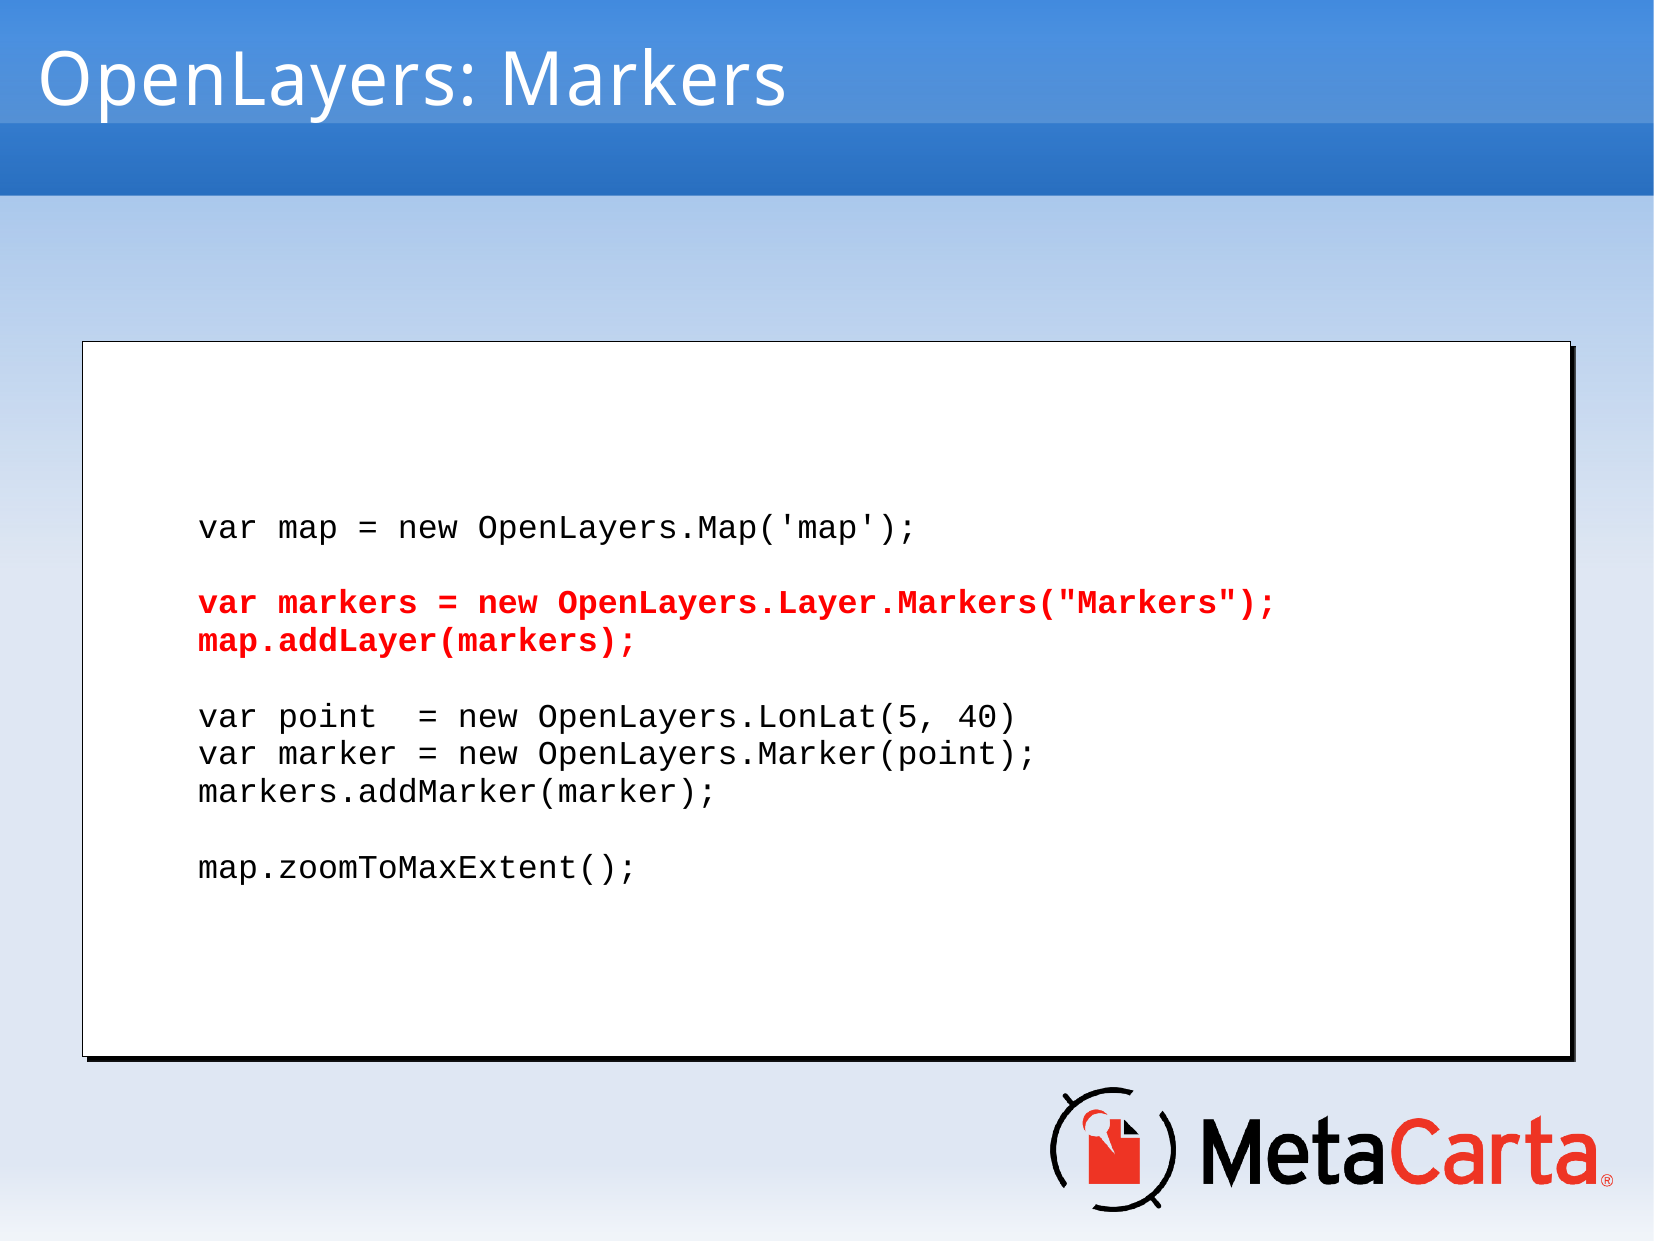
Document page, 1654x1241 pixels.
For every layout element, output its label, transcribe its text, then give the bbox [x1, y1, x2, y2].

picture [0, 0, 1654, 1241]
subtitle var map = new OpenLayers.Map('map'); var markers = new OpenLayers.Layer.Markers("Markers"); map.addLayer(markers); var point = new OpenLayers.LonLat(5, 40) var marker = new OpenLayers.Marker(point); markers.addMarker(marker); map.zoomToMaxExtent(); [82, 341, 1571, 1057]
title OpenLayers: Markers [37, 2, 1463, 151]
